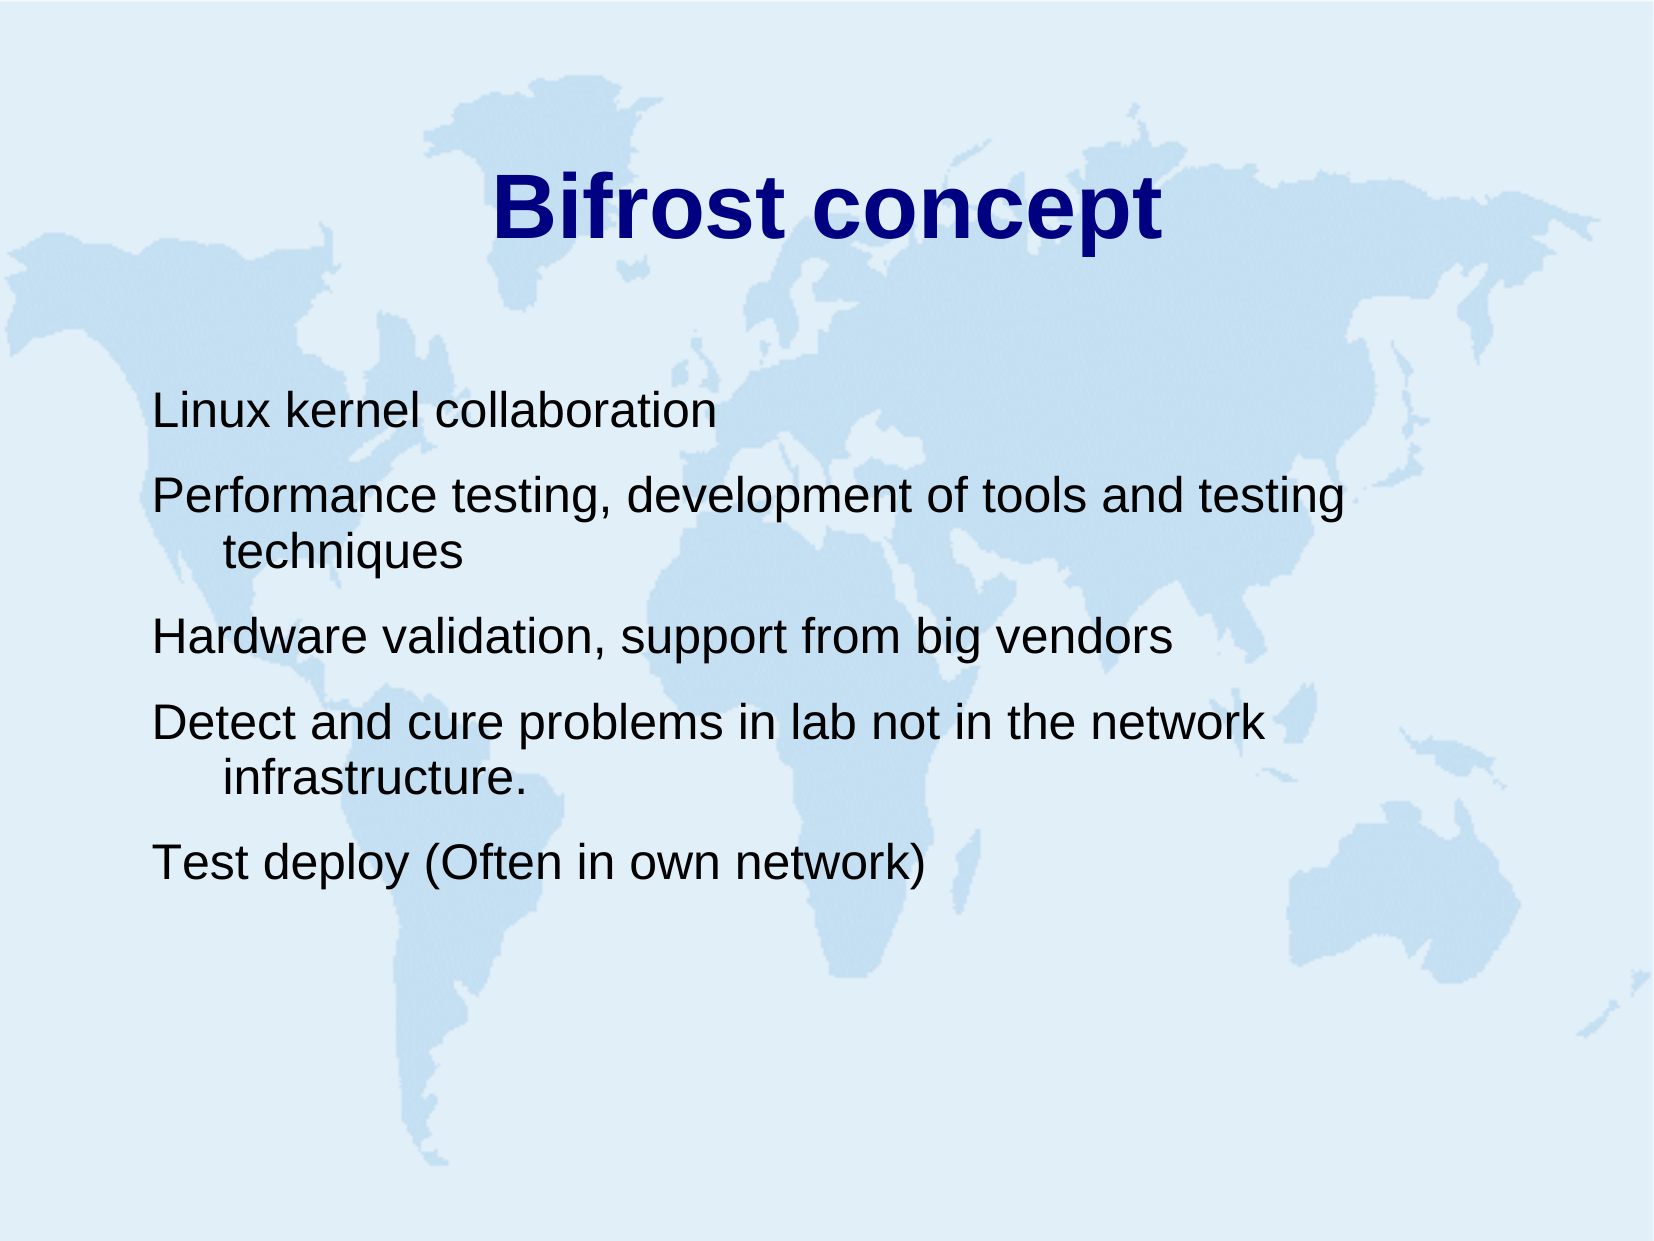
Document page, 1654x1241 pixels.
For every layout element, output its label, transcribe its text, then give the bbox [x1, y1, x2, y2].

list Linux kernel collaboration Performance testing, development of tools and testing techniques Hardware validation, support from big vendors Detect and cure problems in lab not in the network infrastructure. Test deploy (Often in own network) [139, 296, 1552, 1190]
picture [0, 0, 1654, 1241]
title Bifrost concept [121, 102, 1534, 311]
